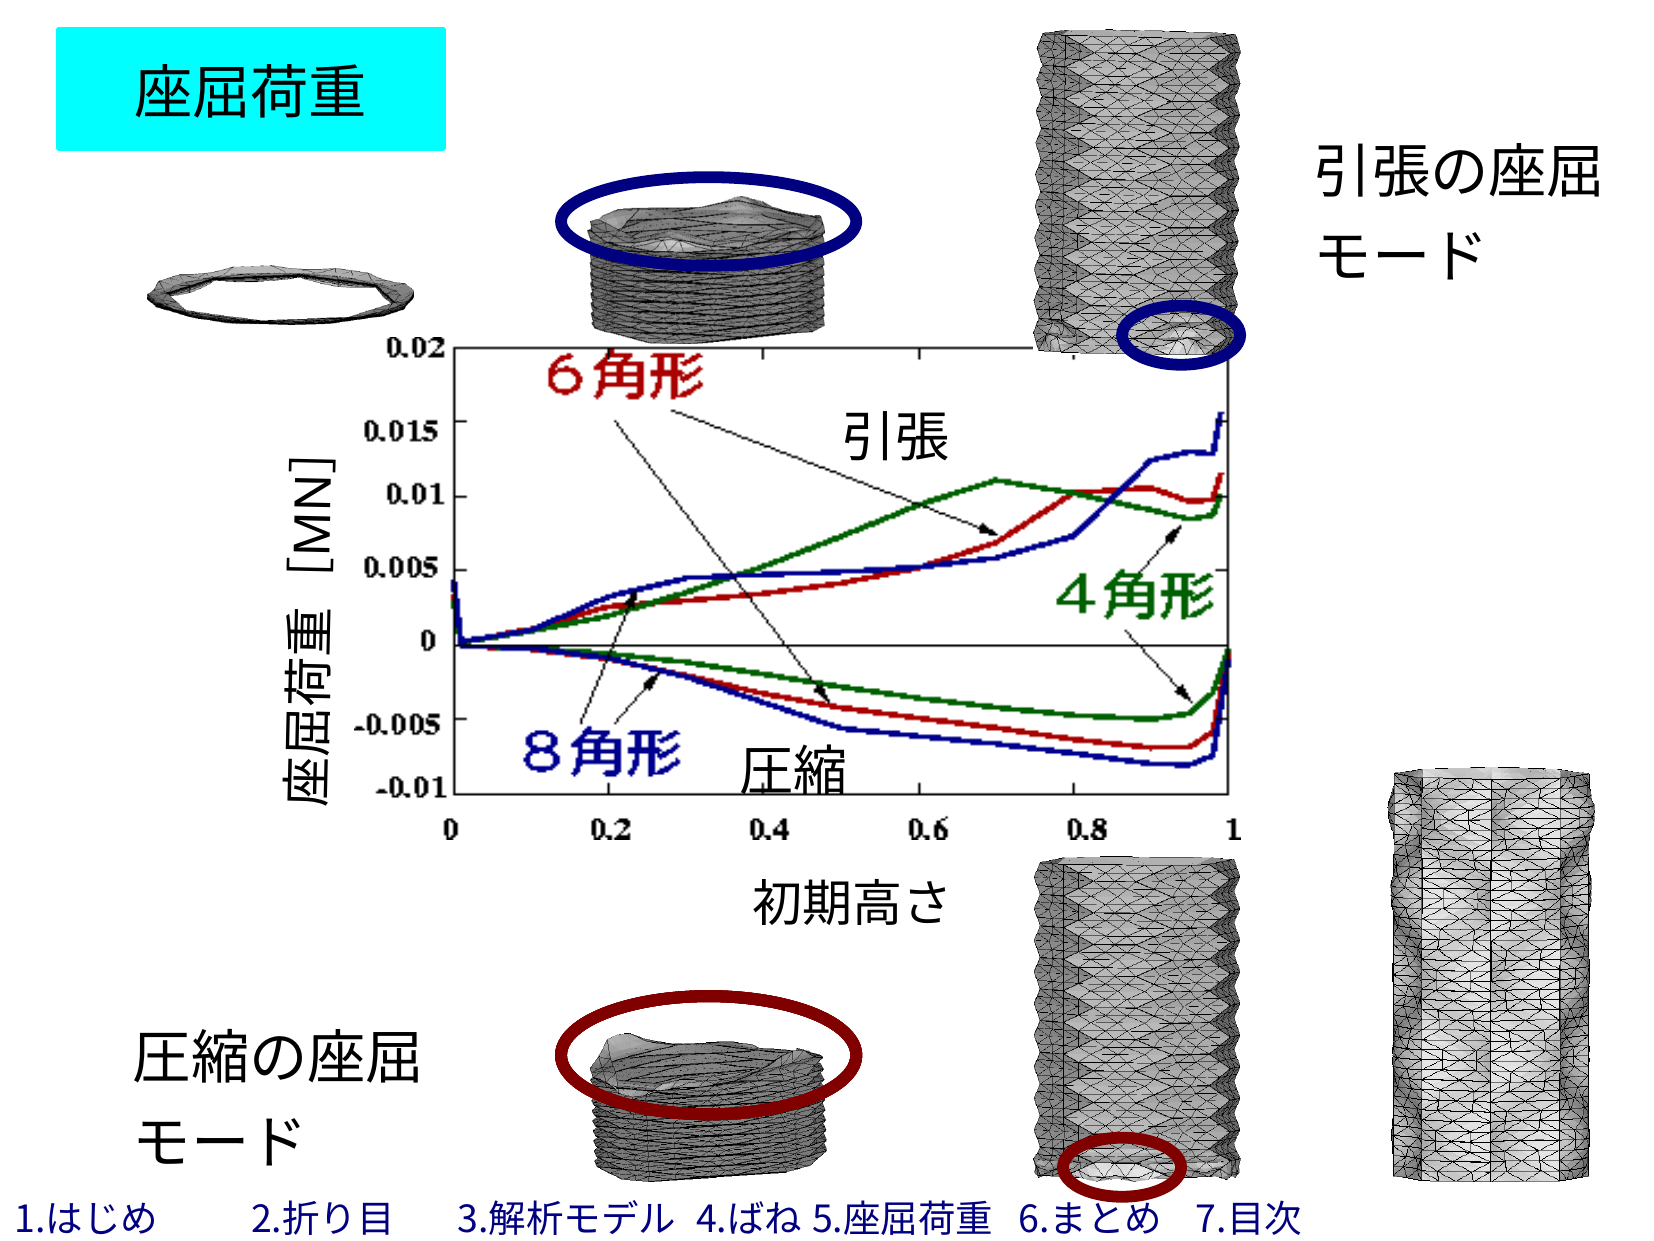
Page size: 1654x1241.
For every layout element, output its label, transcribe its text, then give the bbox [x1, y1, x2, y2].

text_box 4.ばね [681, 1181, 797, 1241]
picture [587, 196, 825, 259]
text_box 引張 [826, 386, 966, 473]
text_box 引張の座屈モード [1299, 118, 1654, 286]
text_box 5.座屈荷重 [797, 1181, 1003, 1241]
text_box 7.目次 [1181, 1181, 1327, 1241]
picture [354, 29, 1241, 840]
picture [1070, 1144, 1175, 1181]
picture [590, 1033, 827, 1108]
text_box 圧縮の座屈 モード [118, 1003, 473, 1182]
text_box 圧縮 [724, 720, 863, 806]
picture [1129, 312, 1234, 358]
text_box 座屈荷重［MN］ [252, 354, 354, 829]
text_box 初期高さ [738, 856, 1004, 945]
picture [1033, 856, 1241, 1181]
text_box 座屈荷重 [59, 29, 443, 148]
text_box 6.まとめ [1003, 1181, 1181, 1241]
text_box 3.解析モデル [442, 1181, 681, 1241]
picture [147, 265, 414, 325]
picture [590, 1098, 827, 1181]
picture [1387, 767, 1595, 1182]
text_box 1.はじめ [0, 1181, 196, 1241]
text_box 2.折り目 [236, 1182, 432, 1241]
